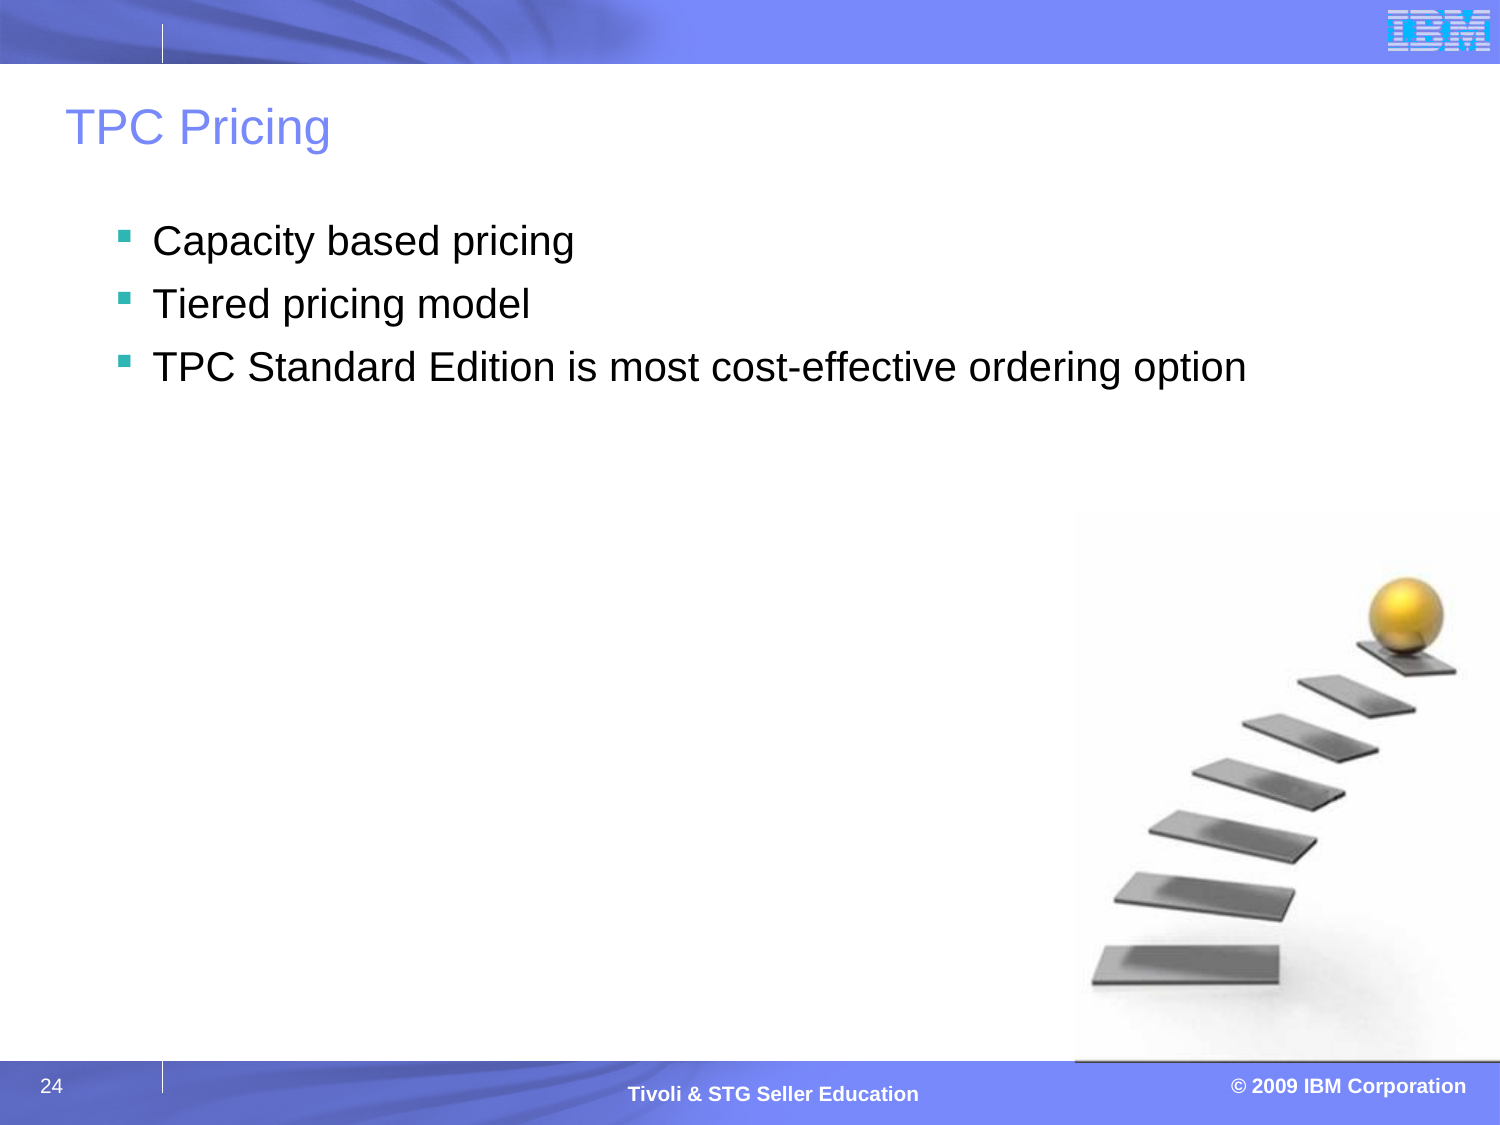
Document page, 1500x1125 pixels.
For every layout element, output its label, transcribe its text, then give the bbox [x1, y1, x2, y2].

list Capacity based pricing Tiered pricing model TPC Standard Edition is most cost-effective ordering option [99, 212, 1376, 853]
picture [0, 0, 1500, 64]
text_box 1 [25, 1066, 101, 1120]
picture [0, 512, 1500, 1125]
title TPC Pricing [50, 80, 1403, 163]
